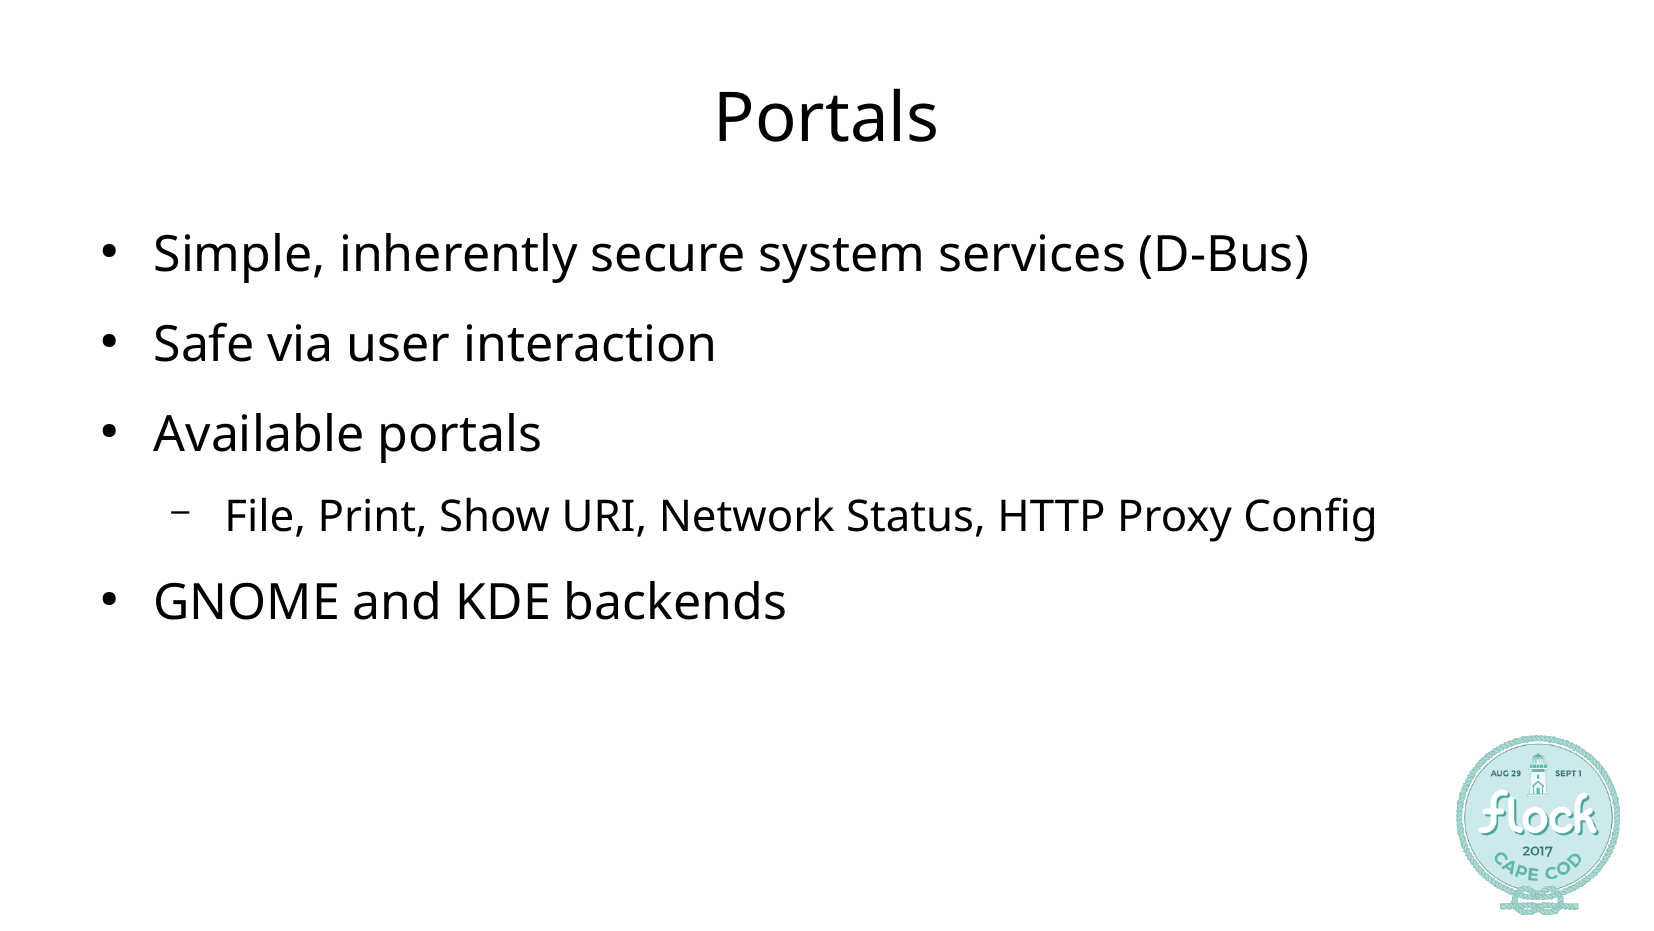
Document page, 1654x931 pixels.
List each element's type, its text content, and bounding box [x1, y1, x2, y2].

title Portals [82, 37, 1571, 193]
picture [1456, 735, 1620, 915]
list Simple, inherently secure system services (D-Bus) Safe via user interaction Available portals File, Print, Show URI, Network Status, HTTP Proxy Config GNOME and KDE backends [82, 217, 1571, 758]
